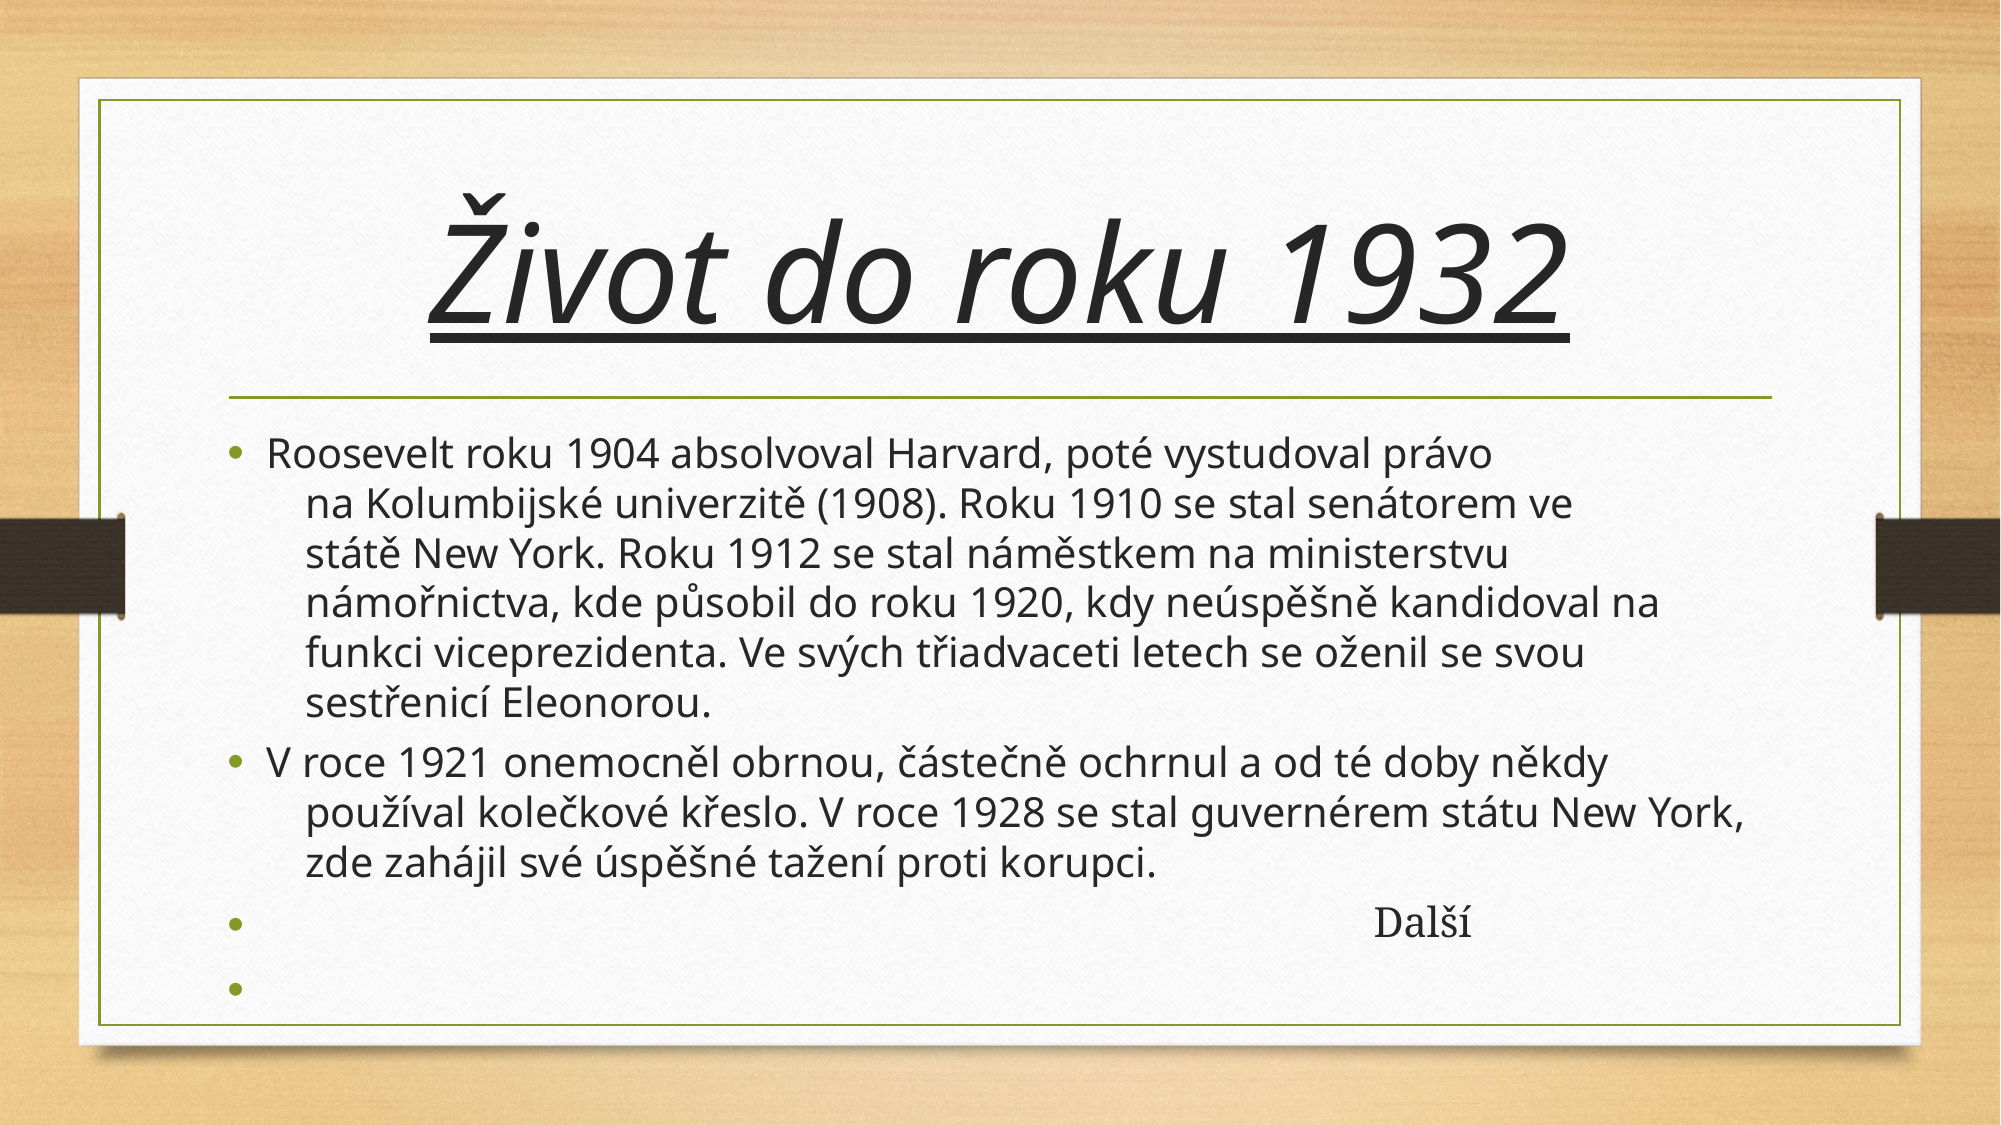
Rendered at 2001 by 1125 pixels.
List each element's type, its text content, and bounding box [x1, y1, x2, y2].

title Život do roku 1932 [212, 161, 1788, 376]
list Roosevelt roku 1904 absolvoval Harvard, poté vystudoval právo na Kolumbijské univerzitě (1908). Roku 1910 se stal senátorem ve státě New York. Roku 1912 se stal náměstkem na ministerstvu námořnictva, kde působil do roku 1920, kdy neúspěšně kandidoval na funkci viceprezidenta. Ve svých třiadvaceti letech se oženil se svou sestřenicí Eleonorou. V roce 1921 onemocněl obrnou, částečně ochrnul a od té doby někdy používal kolečkové křeslo. V roce 1928 se stal guvernérem státu New York, zde zahájil své úspěšné tažení proti korupci. Další [212, 419, 1788, 964]
